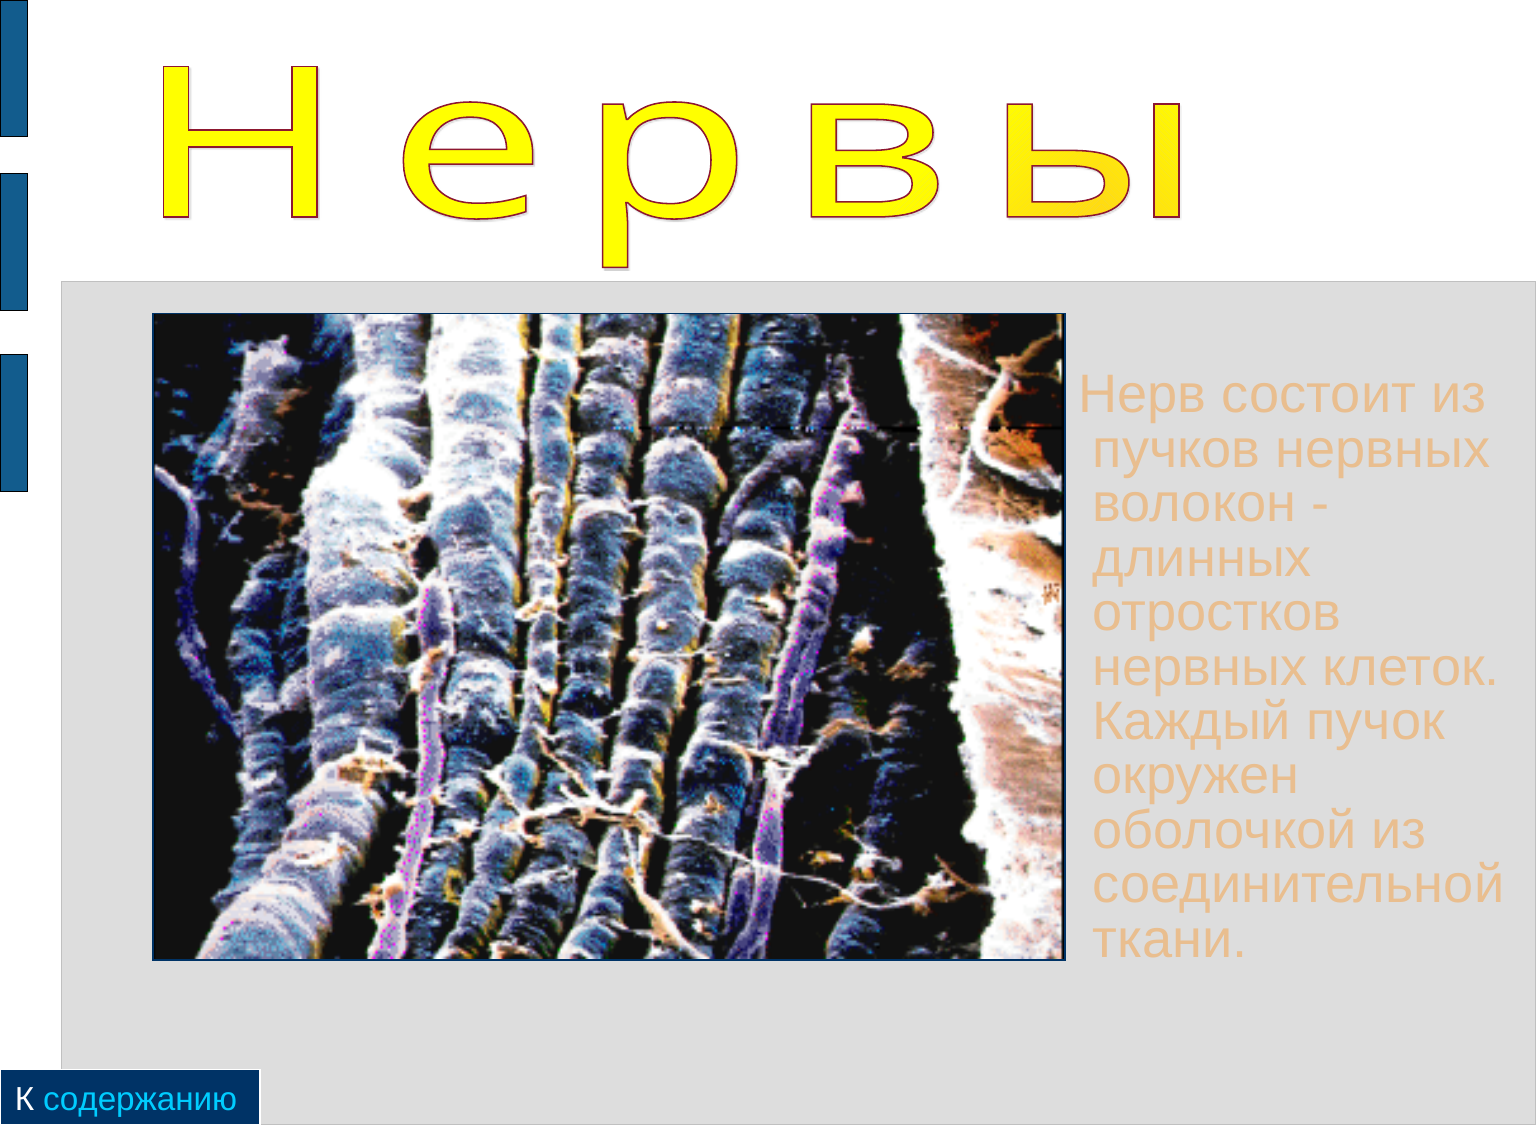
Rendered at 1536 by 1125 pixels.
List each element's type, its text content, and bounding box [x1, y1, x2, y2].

text_box Нервы [602, 101, 737, 268]
text_box Нервы [1154, 104, 1179, 217]
picture [153, 314, 1065, 960]
text_box Нервы [811, 104, 938, 217]
list Нерв состоит из пучков нервных волокон - длинных отростков нервных клеток. Каждый пучок окружен оболочкой из соединительной ткани. [1021, 361, 1536, 1120]
text_box К содержанию [0, 1069, 260, 1125]
text_box Нервы [1007, 104, 1129, 217]
text_box Нервы [403, 101, 533, 220]
text_box Нервы [163, 66, 318, 217]
